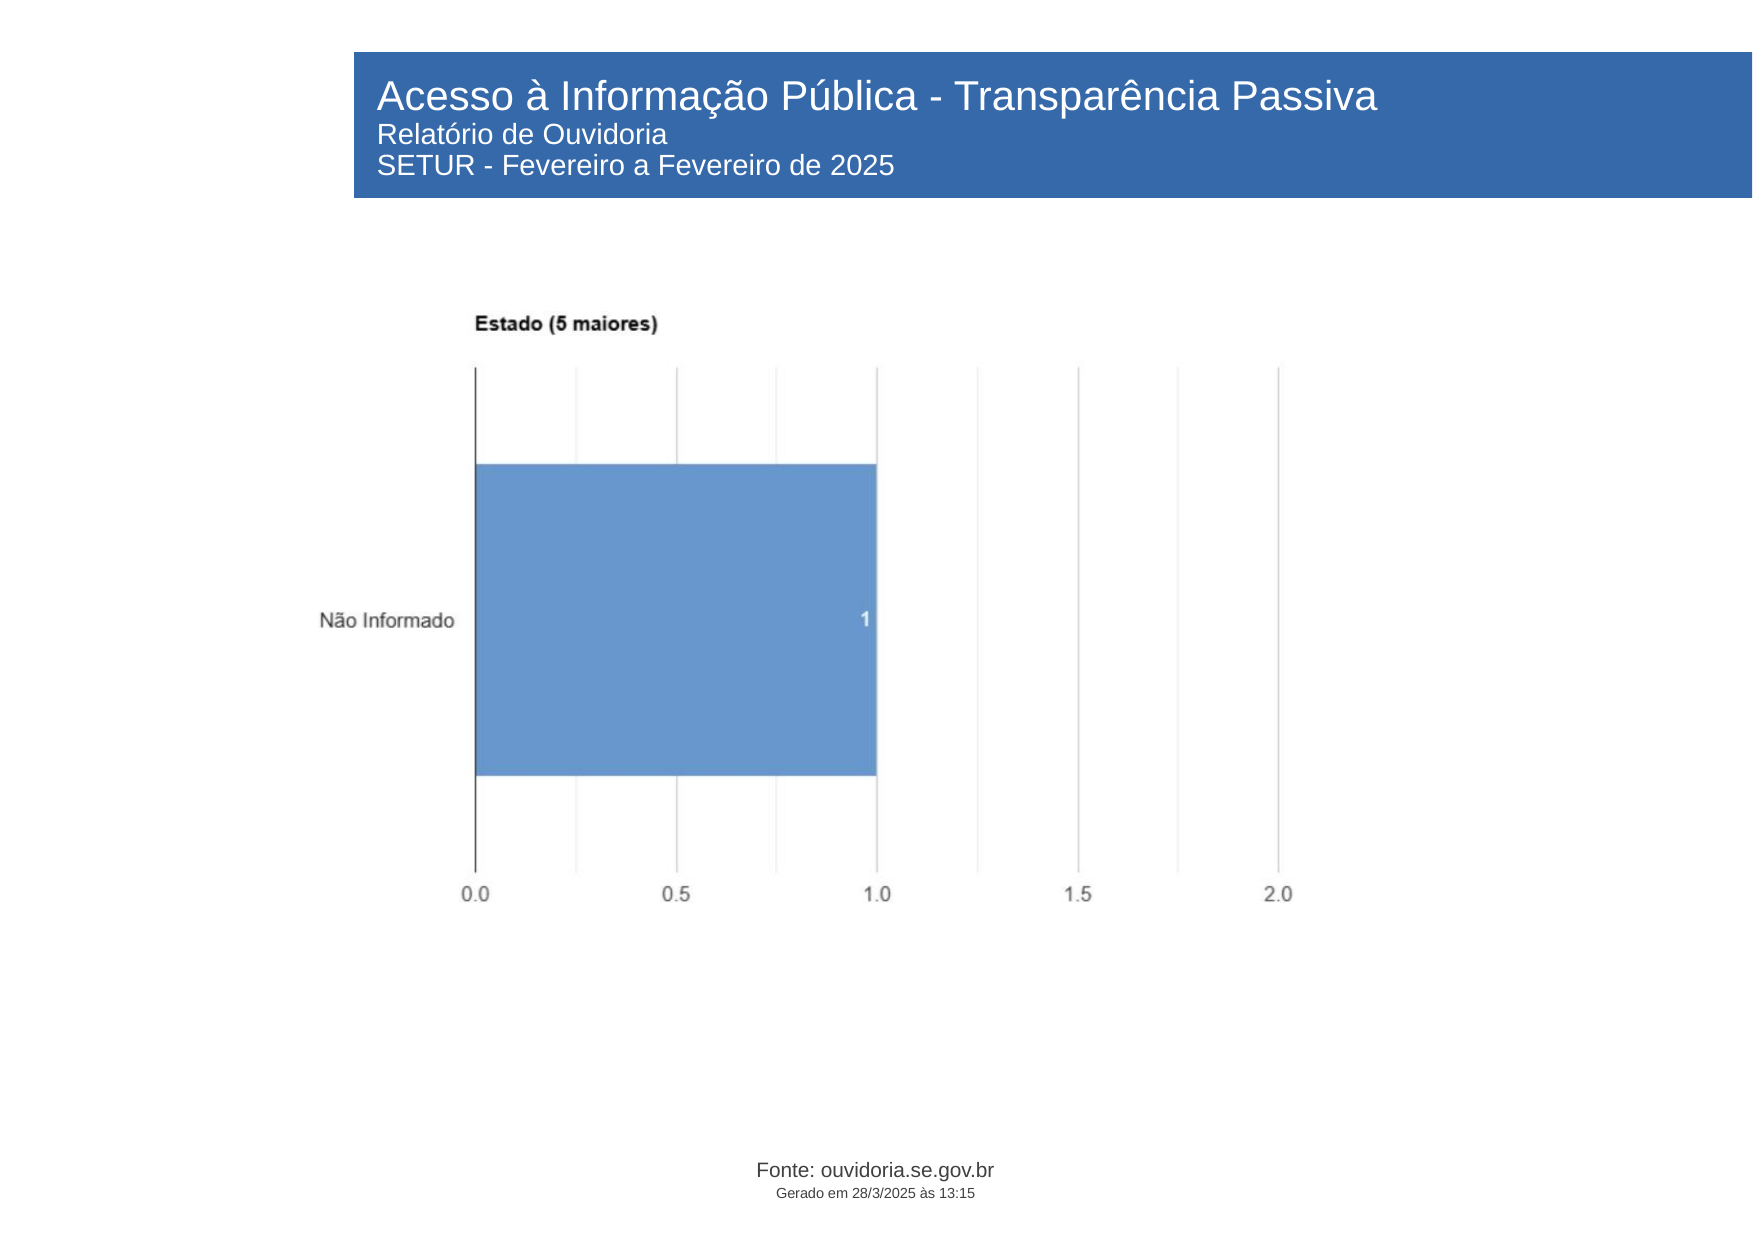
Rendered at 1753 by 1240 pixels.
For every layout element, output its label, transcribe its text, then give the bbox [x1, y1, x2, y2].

text_box [227, 211, 1527, 1028]
text_box Acesso à Informação Pública - Transparência Passiva Relatório de Ouvidoria SETUR - Fevereiro a Fevereiro de 2025 [376, 72, 1403, 186]
text_box [354, 52, 1752, 198]
text_box Fonte: ouvidoria.se.gov.br Gerado em 28/3/2025 às 13:15 [756, 1158, 1023, 1208]
